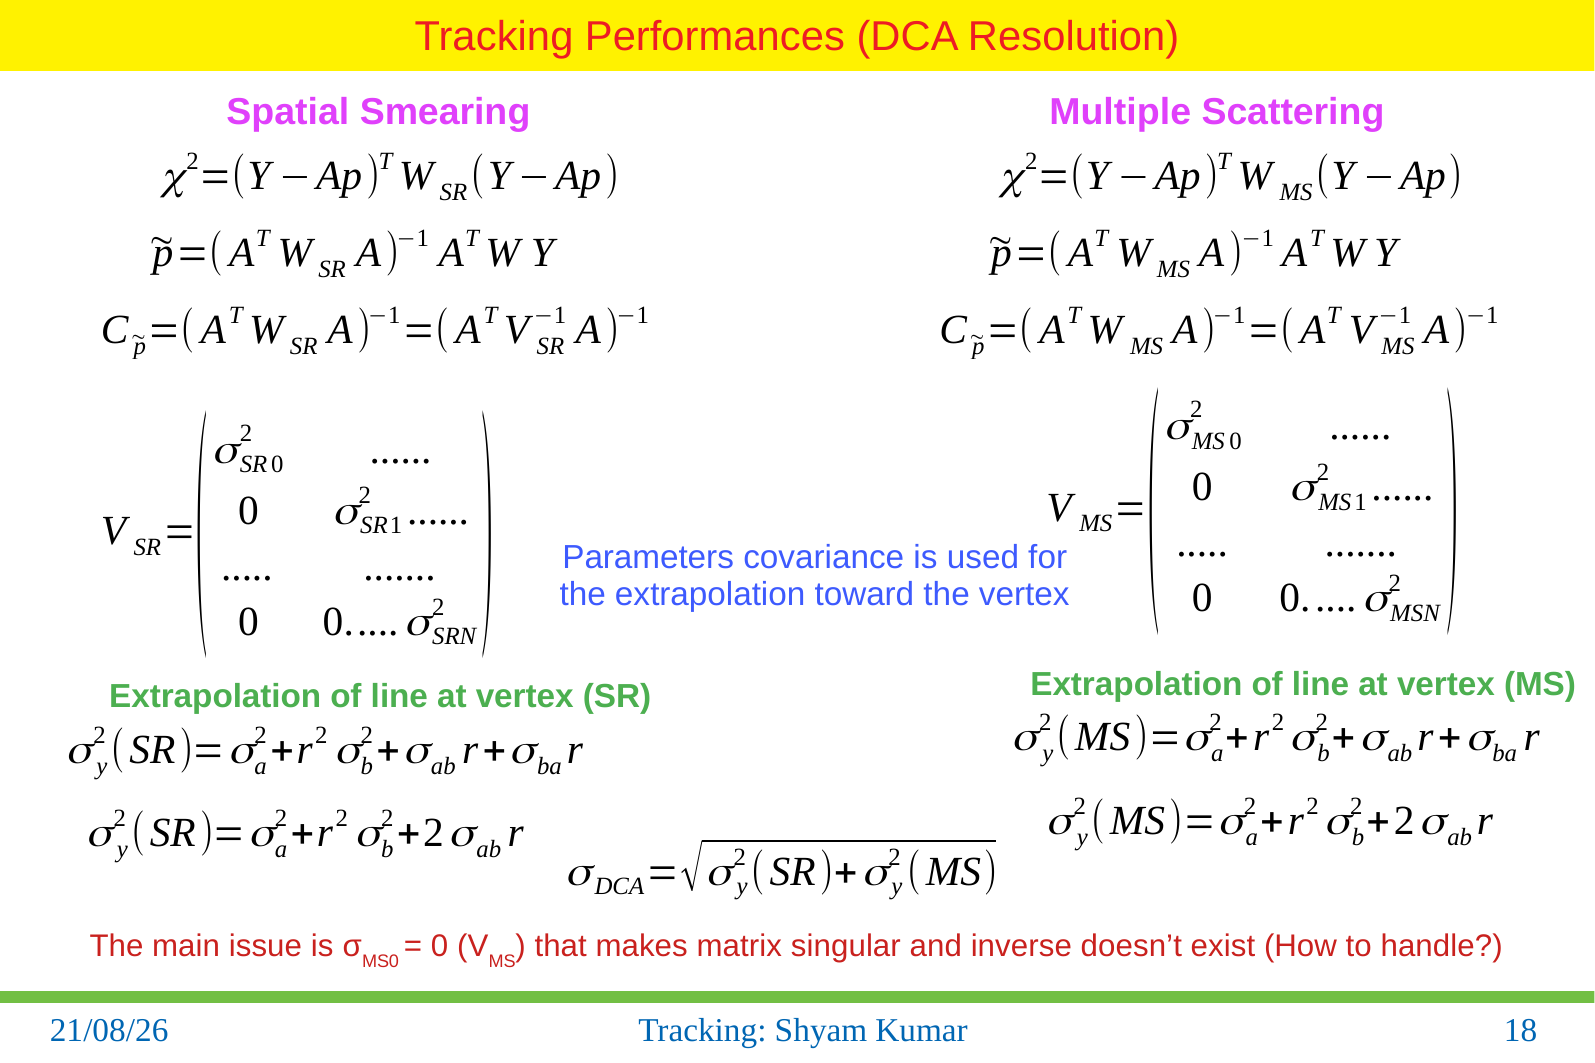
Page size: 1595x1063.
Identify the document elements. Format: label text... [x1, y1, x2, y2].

chart [933, 301, 1504, 359]
chart [59, 721, 592, 780]
text_box Spatial Smearing [106, 82, 662, 140]
text_box The main issue is σMS0 = 0 (VMS) that makes matrix singular and inverse doesn’t exist (How to handle?) [0, 921, 1595, 1030]
chart [558, 838, 1004, 901]
chart [1040, 385, 1465, 638]
text_box Extrapolation of line at vertex (SR) [94, 669, 674, 759]
title Tracking Performances (DCA Resolution) [0, 0, 1595, 71]
chart [1039, 792, 1502, 851]
chart [153, 147, 625, 206]
chart [1004, 708, 1548, 767]
chart [992, 147, 1469, 206]
chart [79, 804, 532, 863]
chart [141, 224, 566, 283]
text_box Parameters covariance is used for the extrapolation toward the vertex [525, 531, 1105, 621]
text_box Multiple Scattering [944, 82, 1501, 140]
chart [94, 301, 656, 359]
text_box Extrapolation of line at vertex (MS) [1015, 658, 1595, 748]
chart [94, 408, 502, 662]
chart [980, 224, 1410, 283]
